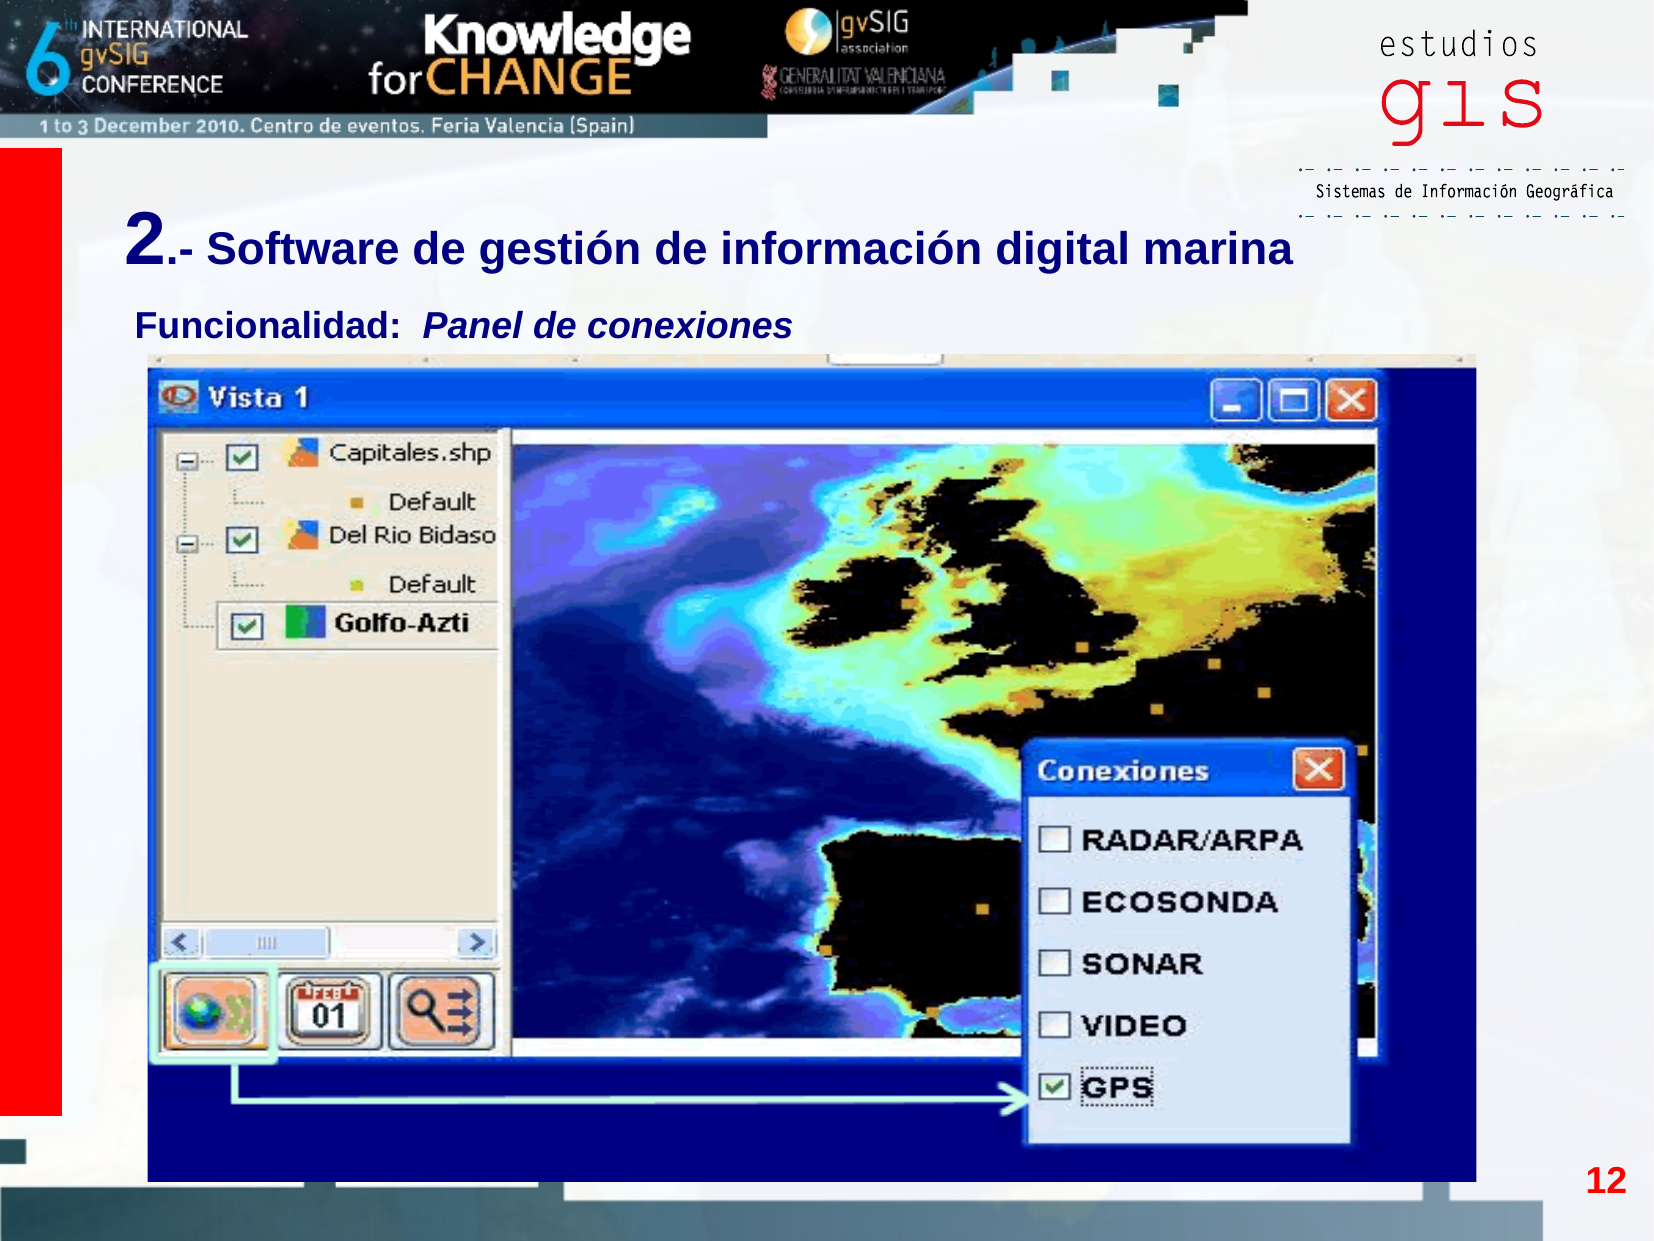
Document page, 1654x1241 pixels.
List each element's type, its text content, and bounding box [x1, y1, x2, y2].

text_box 2.- Software de gestión de información digital marina Funcionalidad: Panel de conexiones [88, 147, 1418, 390]
text_box 12 [1570, 1151, 1654, 1210]
picture [0, 0, 1654, 1241]
